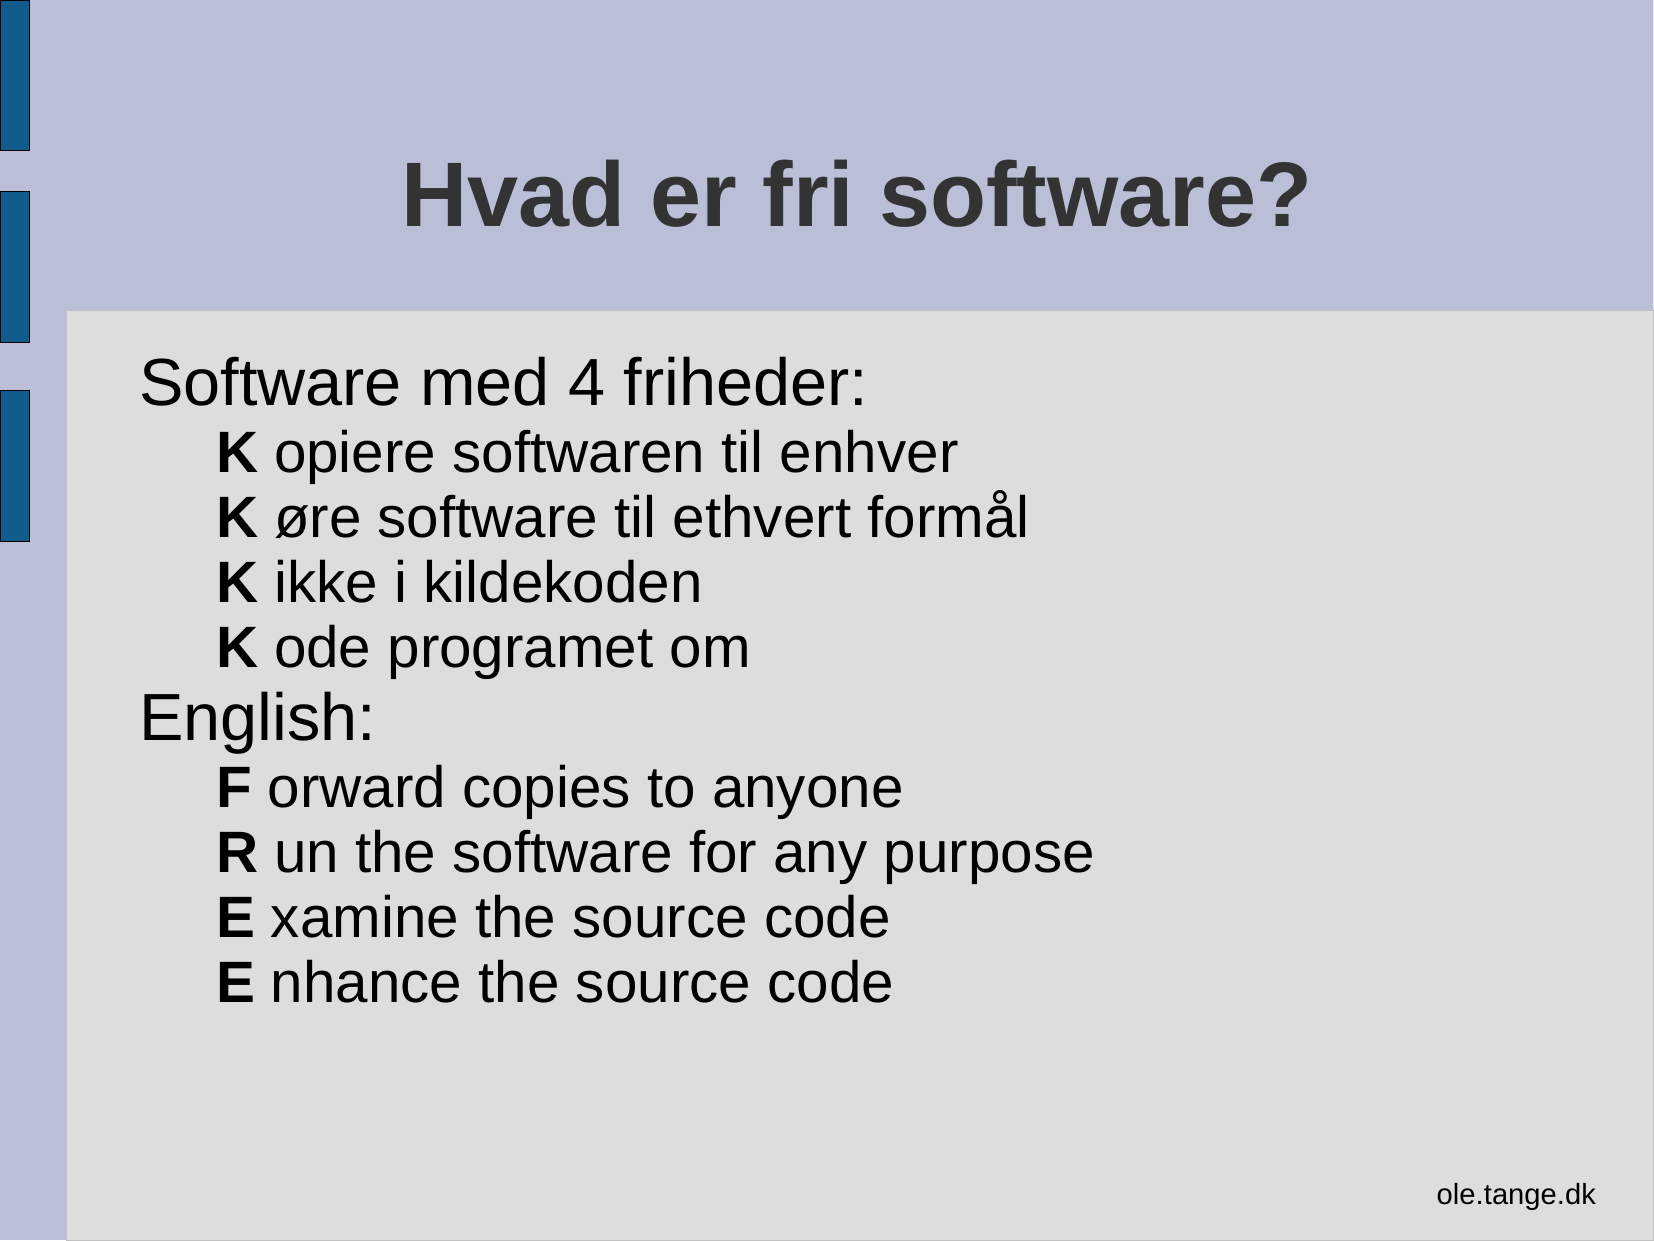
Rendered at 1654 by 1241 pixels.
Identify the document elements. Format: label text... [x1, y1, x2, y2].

title Hvad er fri software? [121, 91, 1534, 299]
list Software med 4 friheder: K opiere softwaren til enhver K øre software til ethvert formål K ikke i kildekoden K ode programet om English: F orward copies to anyone R un the software for any purpose E xamine the source code E nhance the source code [121, 344, 1534, 1127]
